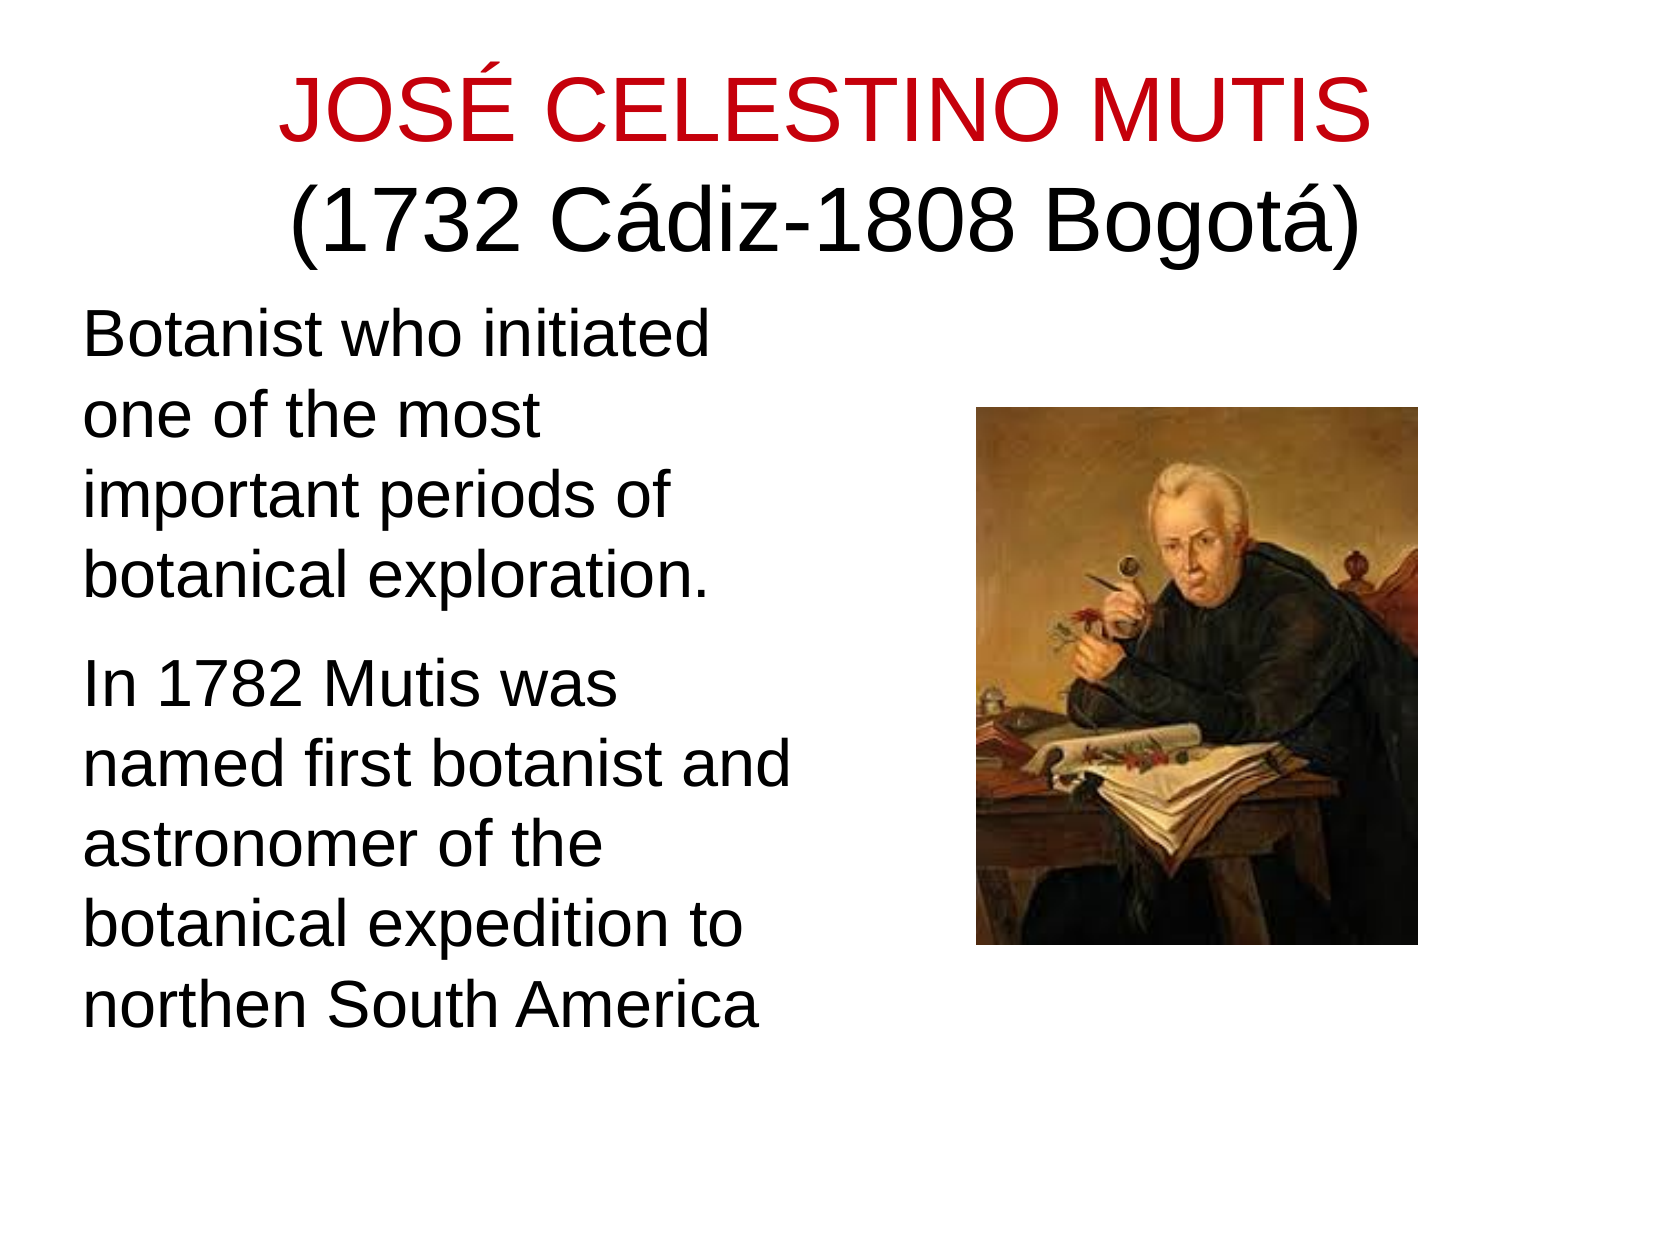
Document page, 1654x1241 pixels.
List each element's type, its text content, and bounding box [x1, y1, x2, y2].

title JOSÉ CELESTINO MUTIS (1732 Cádiz-1808 Bogotá) [82, 49, 1571, 257]
picture [976, 407, 1418, 945]
list Botanist who initiated one of the most important periods of botanical exploration. In 1782 Mutis was named first botanist and astronomer of the botanical expedition to northen South America [82, 290, 809, 1109]
